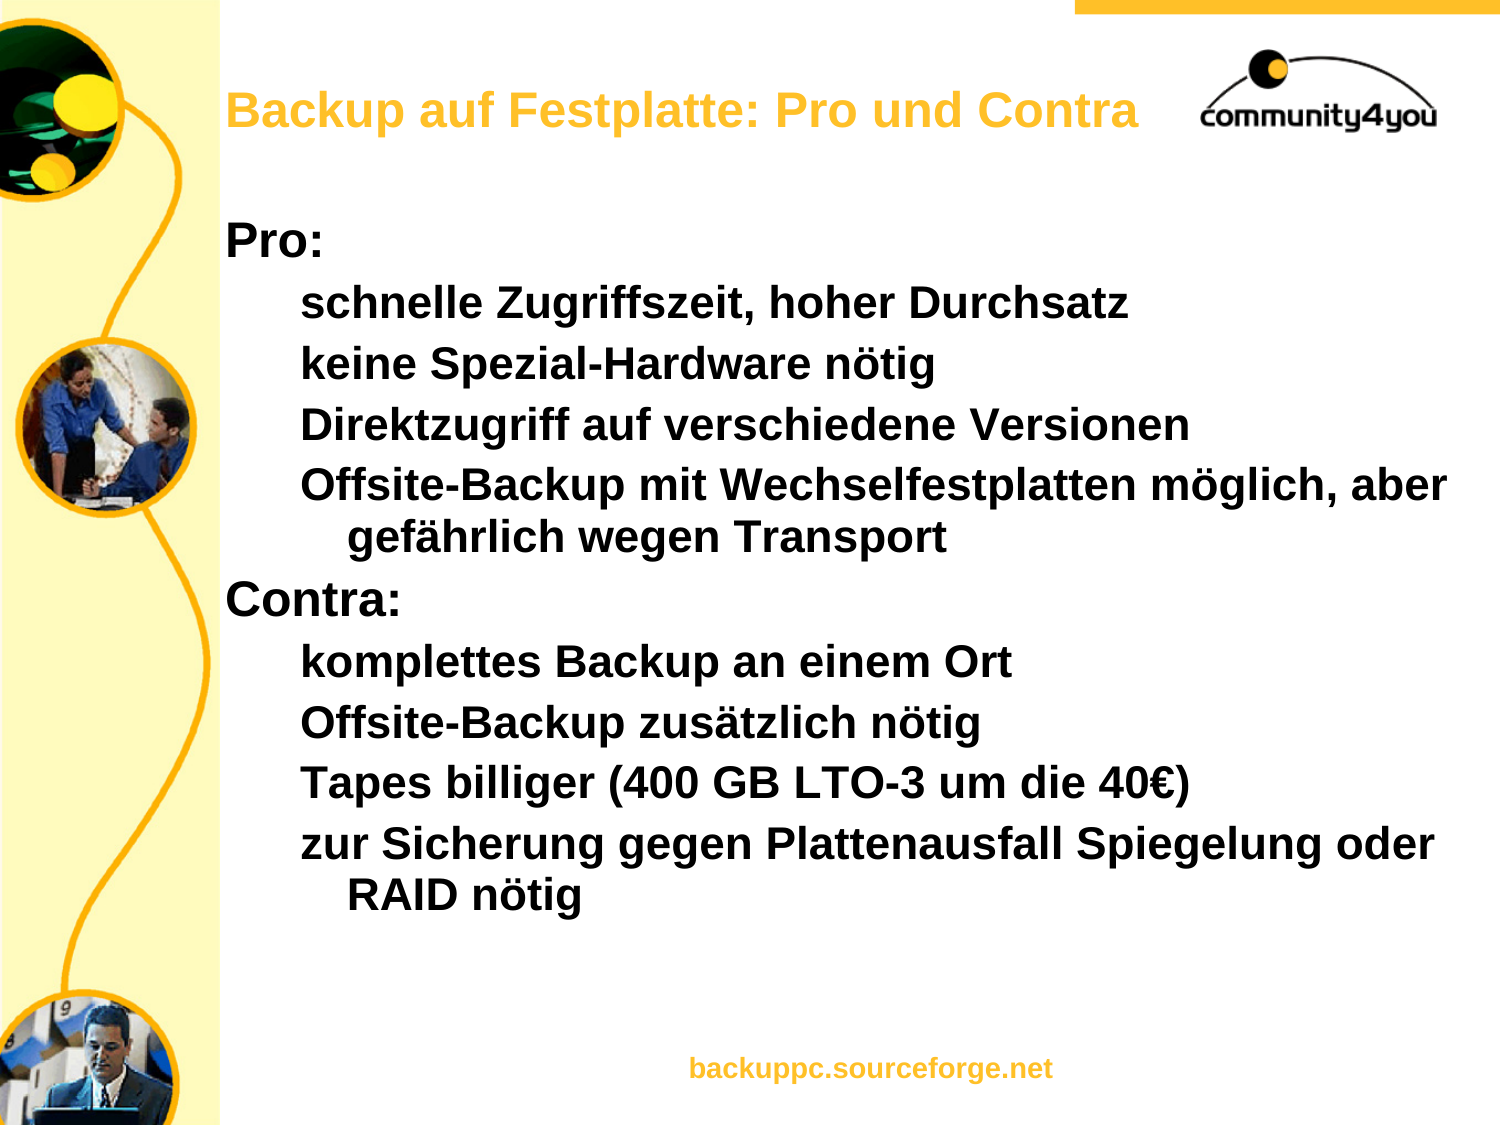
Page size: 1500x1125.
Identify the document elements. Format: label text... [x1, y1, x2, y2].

picture [1388, 49, 1437, 133]
title Backup auf Festplatte: Pro und Contra [224, 42, 1388, 179]
list Pro: schnelle Zugriffszeit, hoher Durchsatz keine Spezial-Hardware nötig Direktzugriff auf verschiedene Versionen Offsite-Backup mit Wechselfestplatten möglich, aber gefährlich wegen Transport Contra: komplettes Backup an einem Ort Offsite-Backup zusätzlich nötig Tapes billiger (400 GB LTO-3 um die 40€) zur Sicherung gegen Plattenausfall Spiegelung oder RAID nötig [225, 212, 1488, 1001]
picture [0, 0, 220, 1125]
